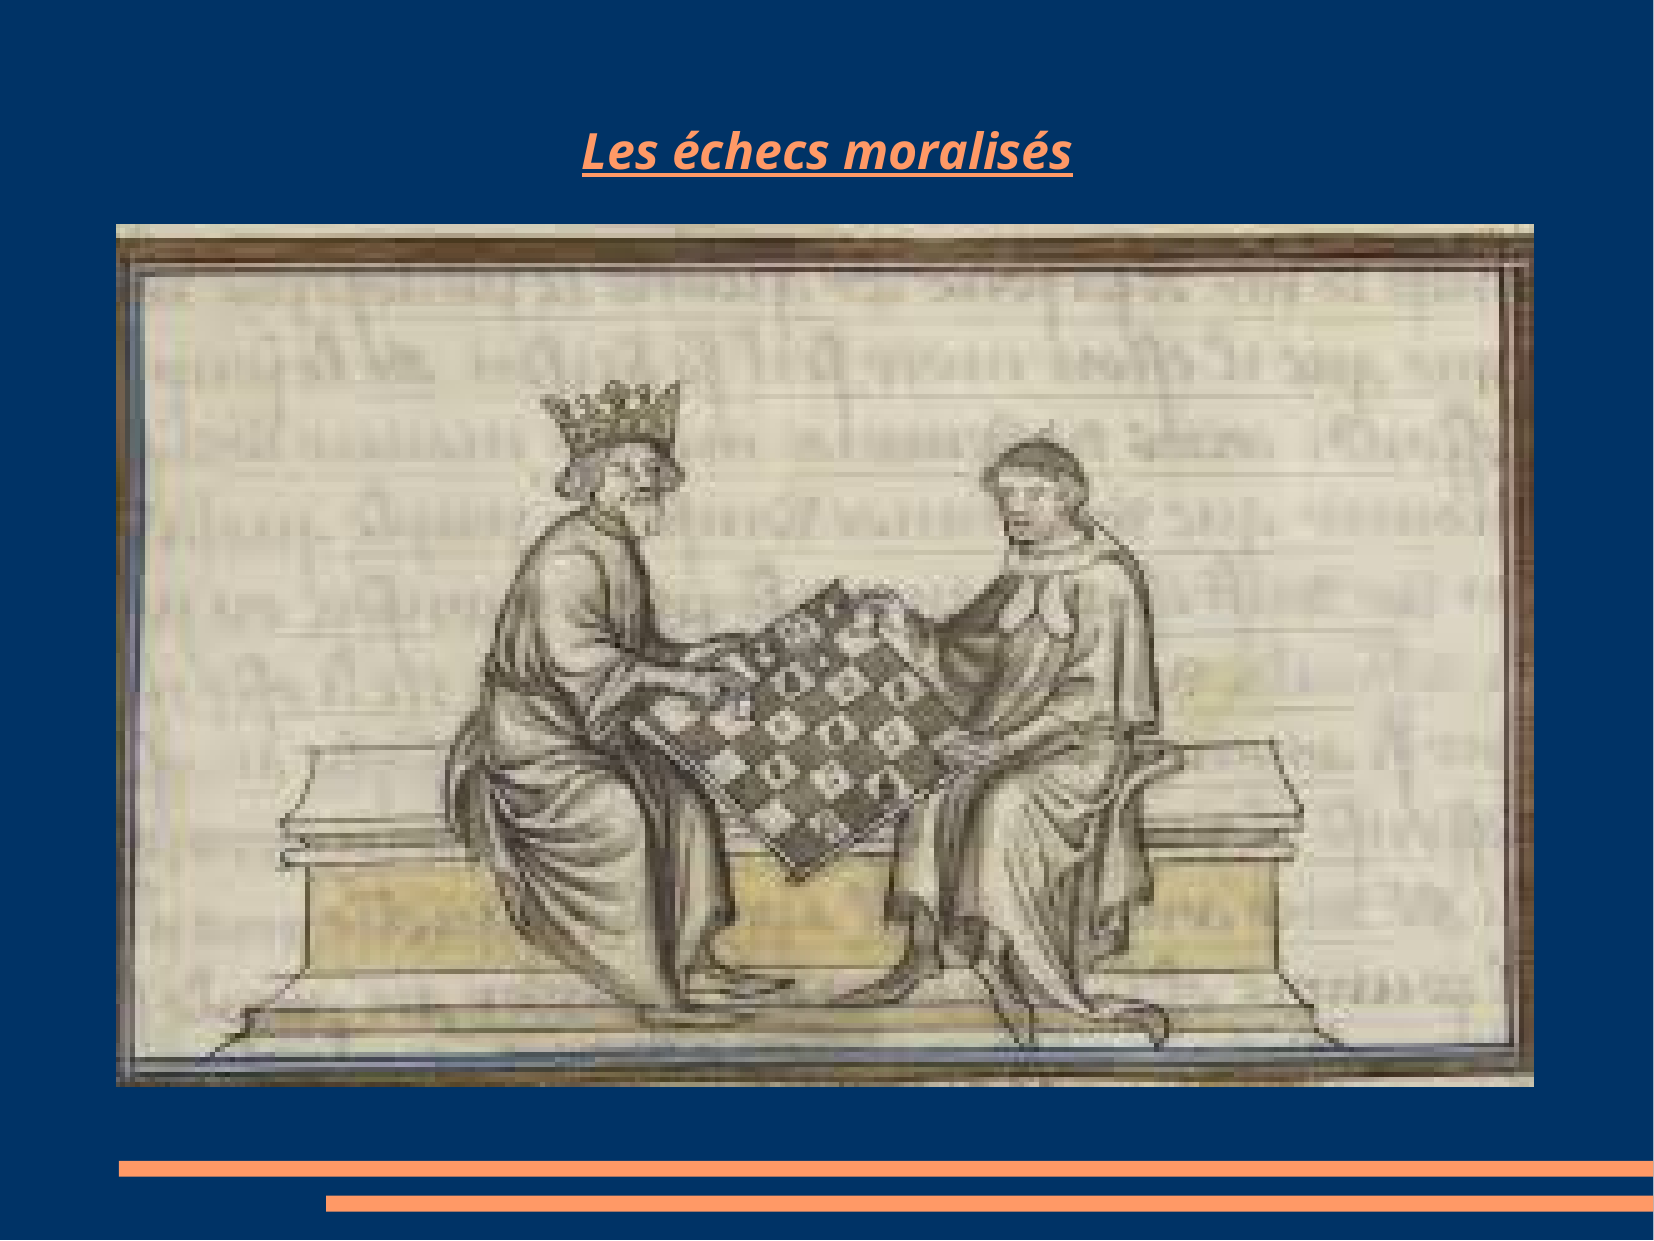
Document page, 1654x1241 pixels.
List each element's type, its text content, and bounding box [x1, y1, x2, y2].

title Les échecs moralisés [121, 46, 1534, 224]
picture [116, 224, 1534, 1087]
